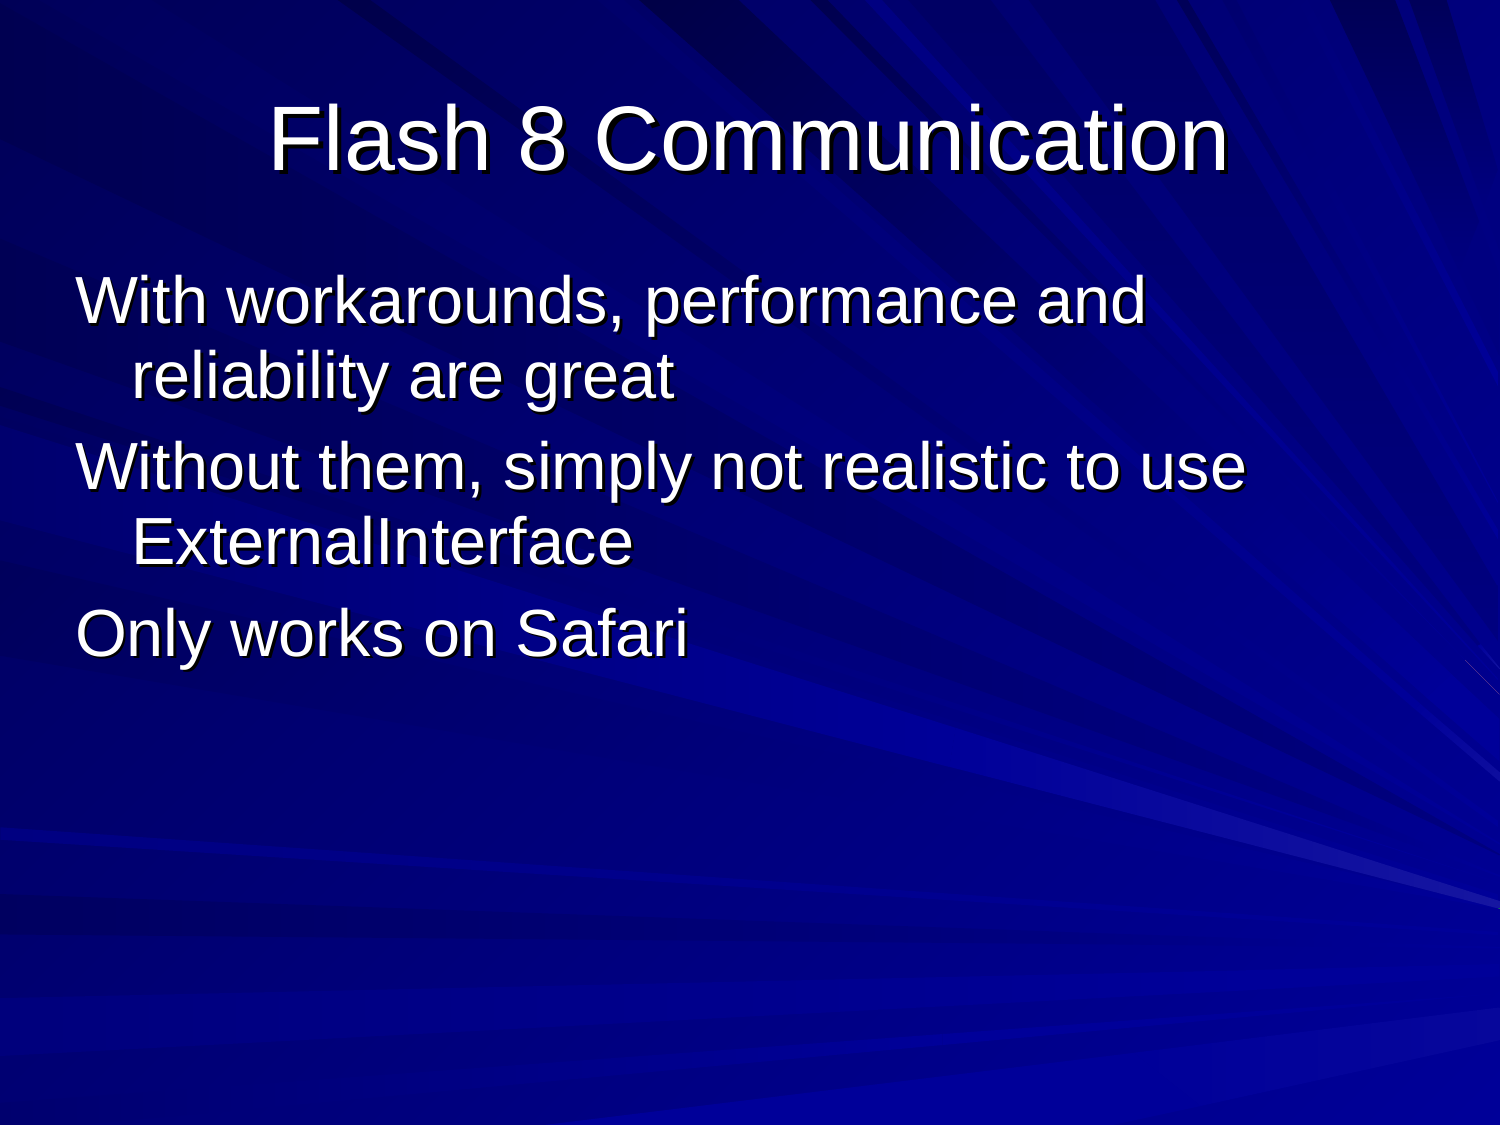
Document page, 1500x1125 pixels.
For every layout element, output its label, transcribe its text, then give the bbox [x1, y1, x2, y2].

title Flash 8 Communication [75, 51, 1425, 226]
list With workarounds, performance and reliability are great Without them, simply not realistic to use ExternalInterface Only works on Safari [75, 263, 1425, 993]
